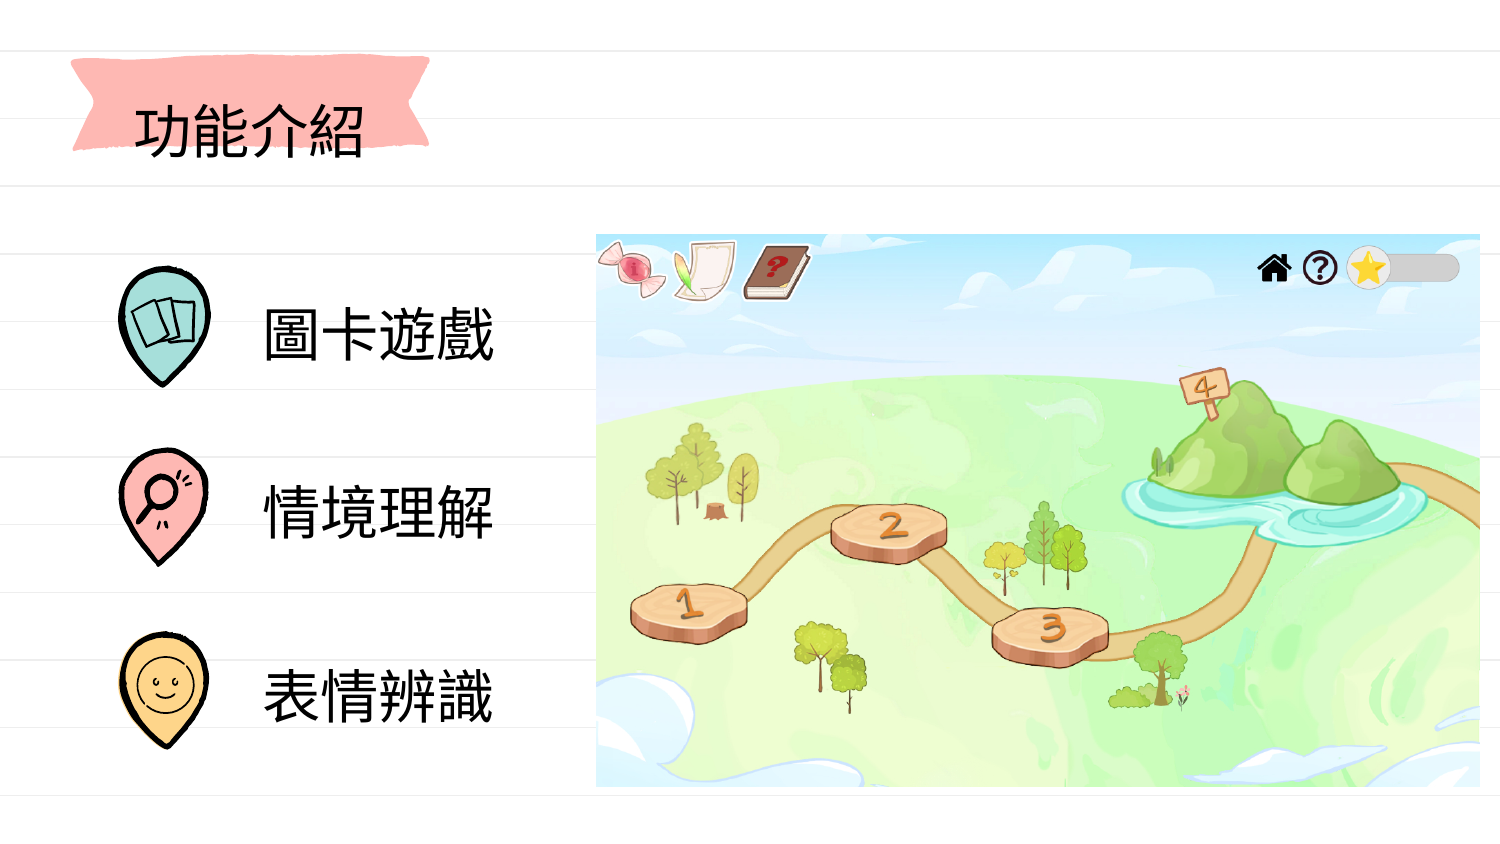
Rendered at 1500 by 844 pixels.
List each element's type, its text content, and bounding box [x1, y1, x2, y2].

title 功能介紹 [70, 80, 431, 158]
title 情境理解 [234, 461, 523, 553]
picture [596, 234, 1480, 787]
title 表情辨識 [234, 645, 523, 736]
text_box [70, 53, 430, 80]
text_box [117, 631, 210, 750]
text_box [118, 447, 209, 567]
title 圖卡遊戲 [234, 283, 523, 370]
text_box [118, 265, 212, 388]
